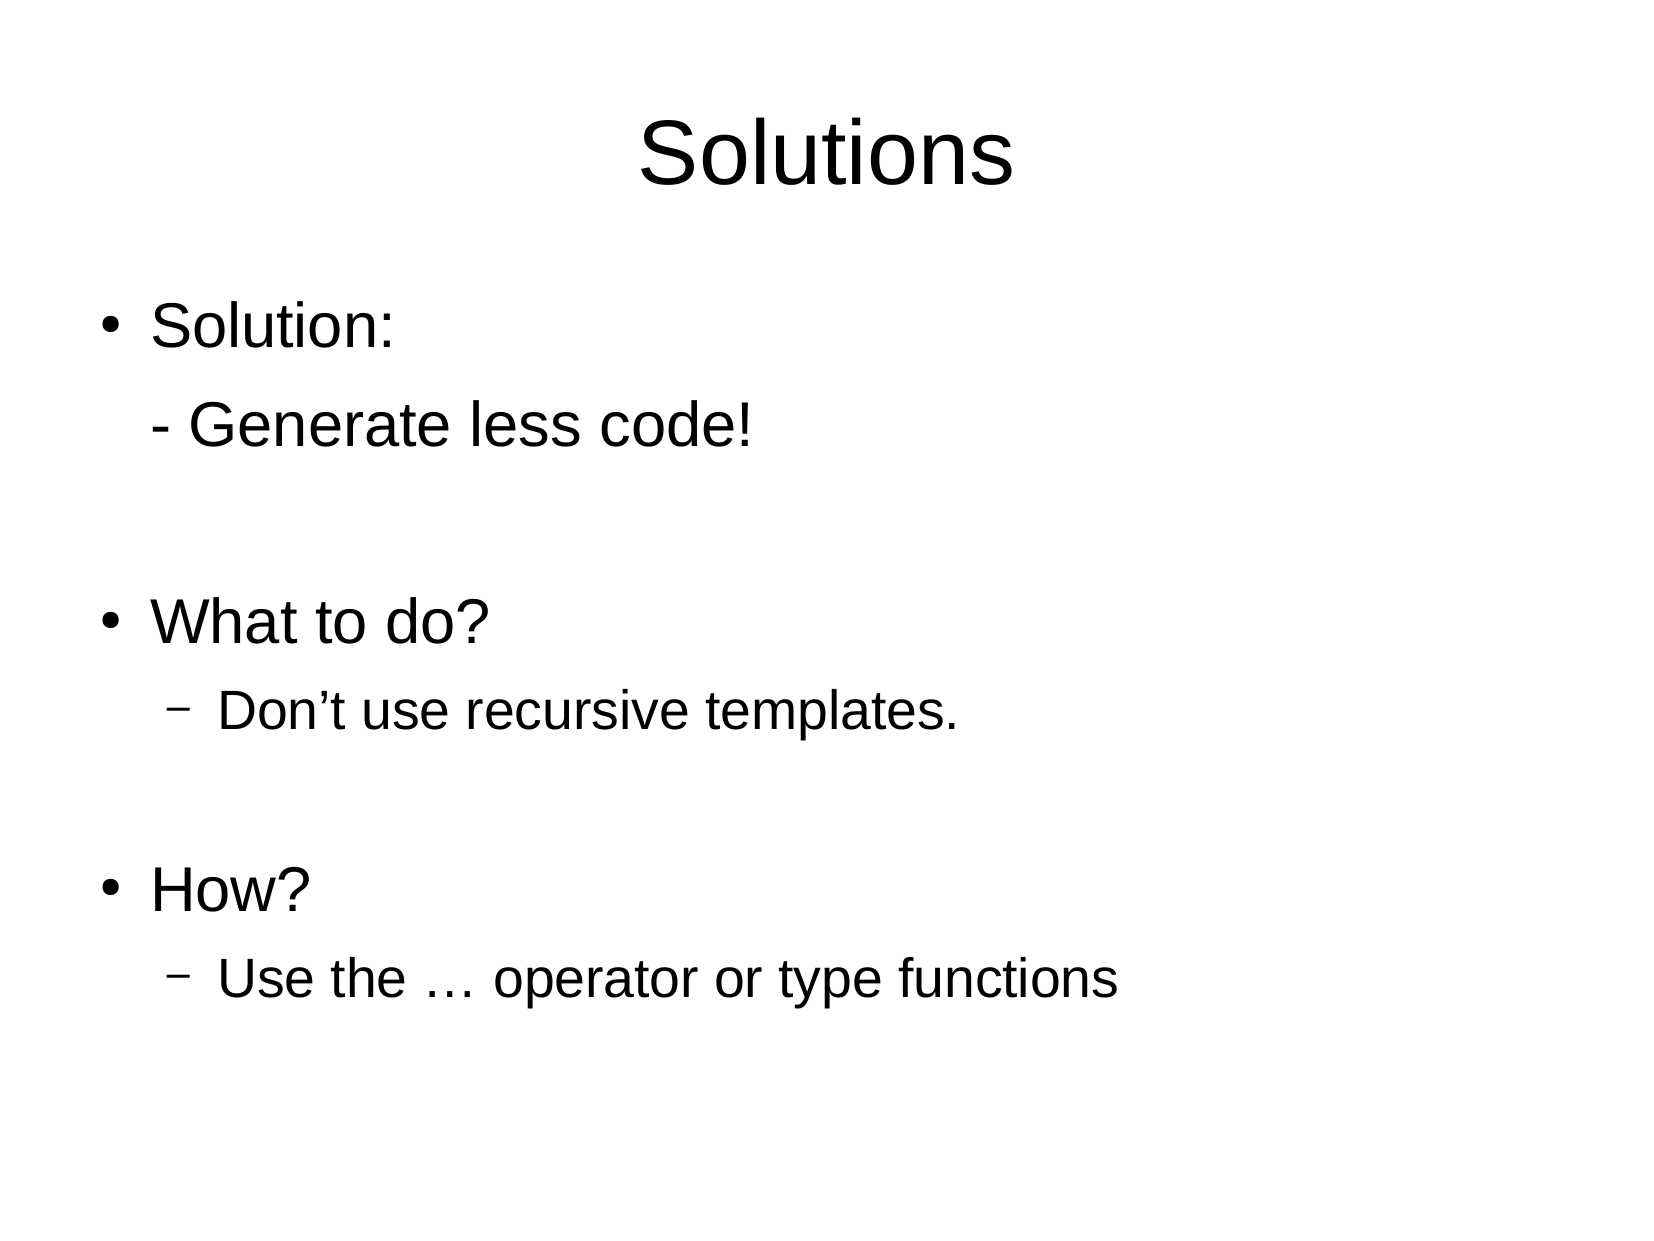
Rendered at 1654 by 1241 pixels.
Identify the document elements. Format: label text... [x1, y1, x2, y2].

title Solutions [82, 49, 1571, 257]
list Solution: - Generate less code! What to do? Don’t use recursive templates. How? Use the … operator or type functions [82, 290, 1571, 1010]
